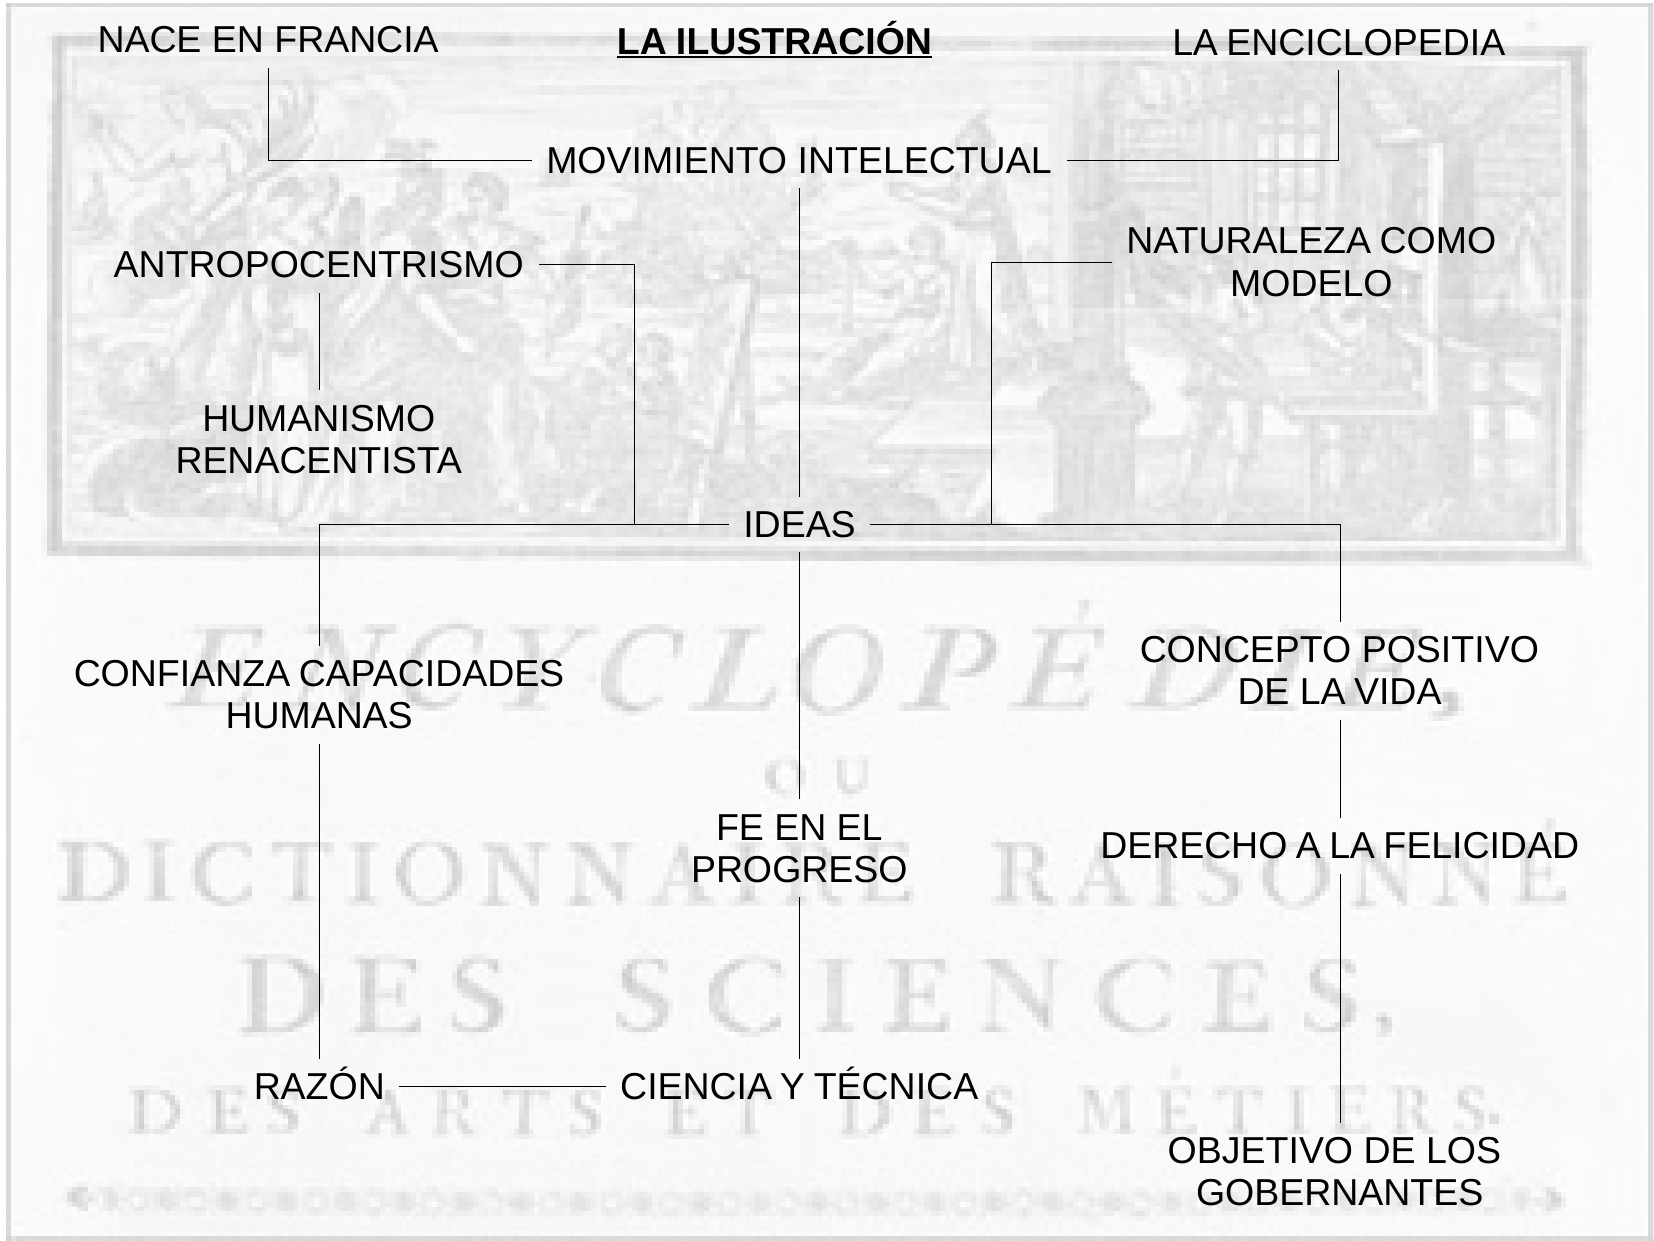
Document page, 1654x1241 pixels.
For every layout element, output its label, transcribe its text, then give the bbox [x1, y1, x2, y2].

text_box MOVIMIENTO INTELECTUAL [531, 132, 1068, 189]
text_box ANTROPOCENTRISMO [99, 236, 540, 294]
text_box RAZÓN [238, 1058, 400, 1116]
text_box LA ILUSTRACIÓN [602, 12, 945, 71]
text_box IDEAS [728, 496, 871, 553]
text_box OBJETIVO DE LOS GOBERNANTES [1152, 1122, 1528, 1221]
picture [6, 3, 1654, 1241]
text_box DERECHO A LA FELICIDAD [1085, 817, 1595, 875]
text_box CONFIANZA CAPACIDADES HUMANAS [59, 645, 580, 745]
text_box CONCEPTO POSITIVO DE LA VIDA [1125, 621, 1555, 721]
text_box LA ENCICLOPEDIA [1157, 13, 1521, 71]
text_box NACE EN FRANCIA [82, 11, 454, 69]
text_box HUMANISMO RENACENTISTA [160, 389, 478, 489]
text_box NATURALEZA COMO MODELO [1111, 212, 1512, 312]
text_box CIENCIA Y TÉCNICA [605, 1058, 994, 1116]
text_box FE EN EL PROGRESO [676, 798, 923, 898]
